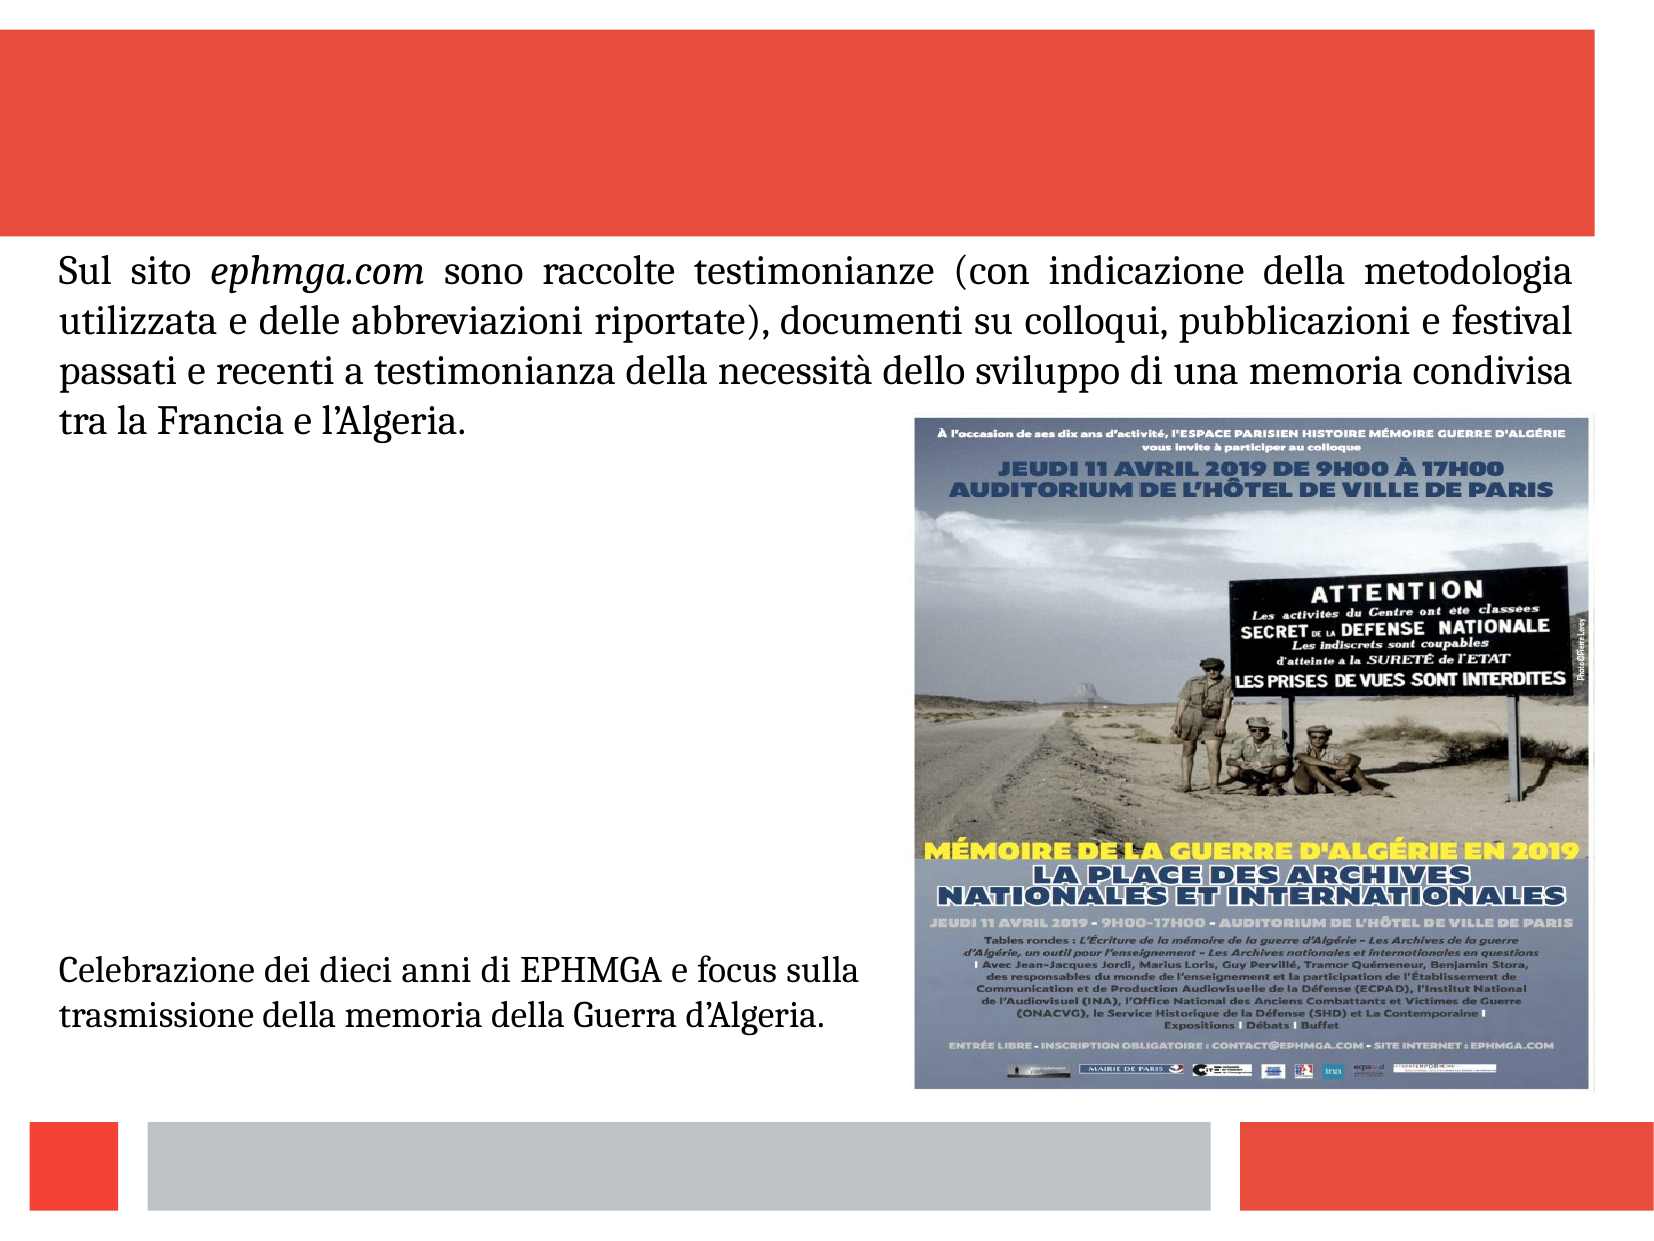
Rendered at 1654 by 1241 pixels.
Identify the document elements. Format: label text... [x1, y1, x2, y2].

list Celebrazione dei dieci anni di EPHMGA e focus sulla trasmissione della memoria della Guerra d’Algeria. [59, 944, 886, 1093]
picture [909, 413, 1595, 1093]
title Sul sito ephmga.com sono raccolte testimonianze (con indicazione della metodologia utilizzata e delle abbreviazioni riportate), documenti su colloqui, pubblicazioni e festival passati e recenti a testimonianza della necessità dello sviluppo di una memoria condivisa tra la Francia e l’Algeria. [59, 206, 1595, 443]
